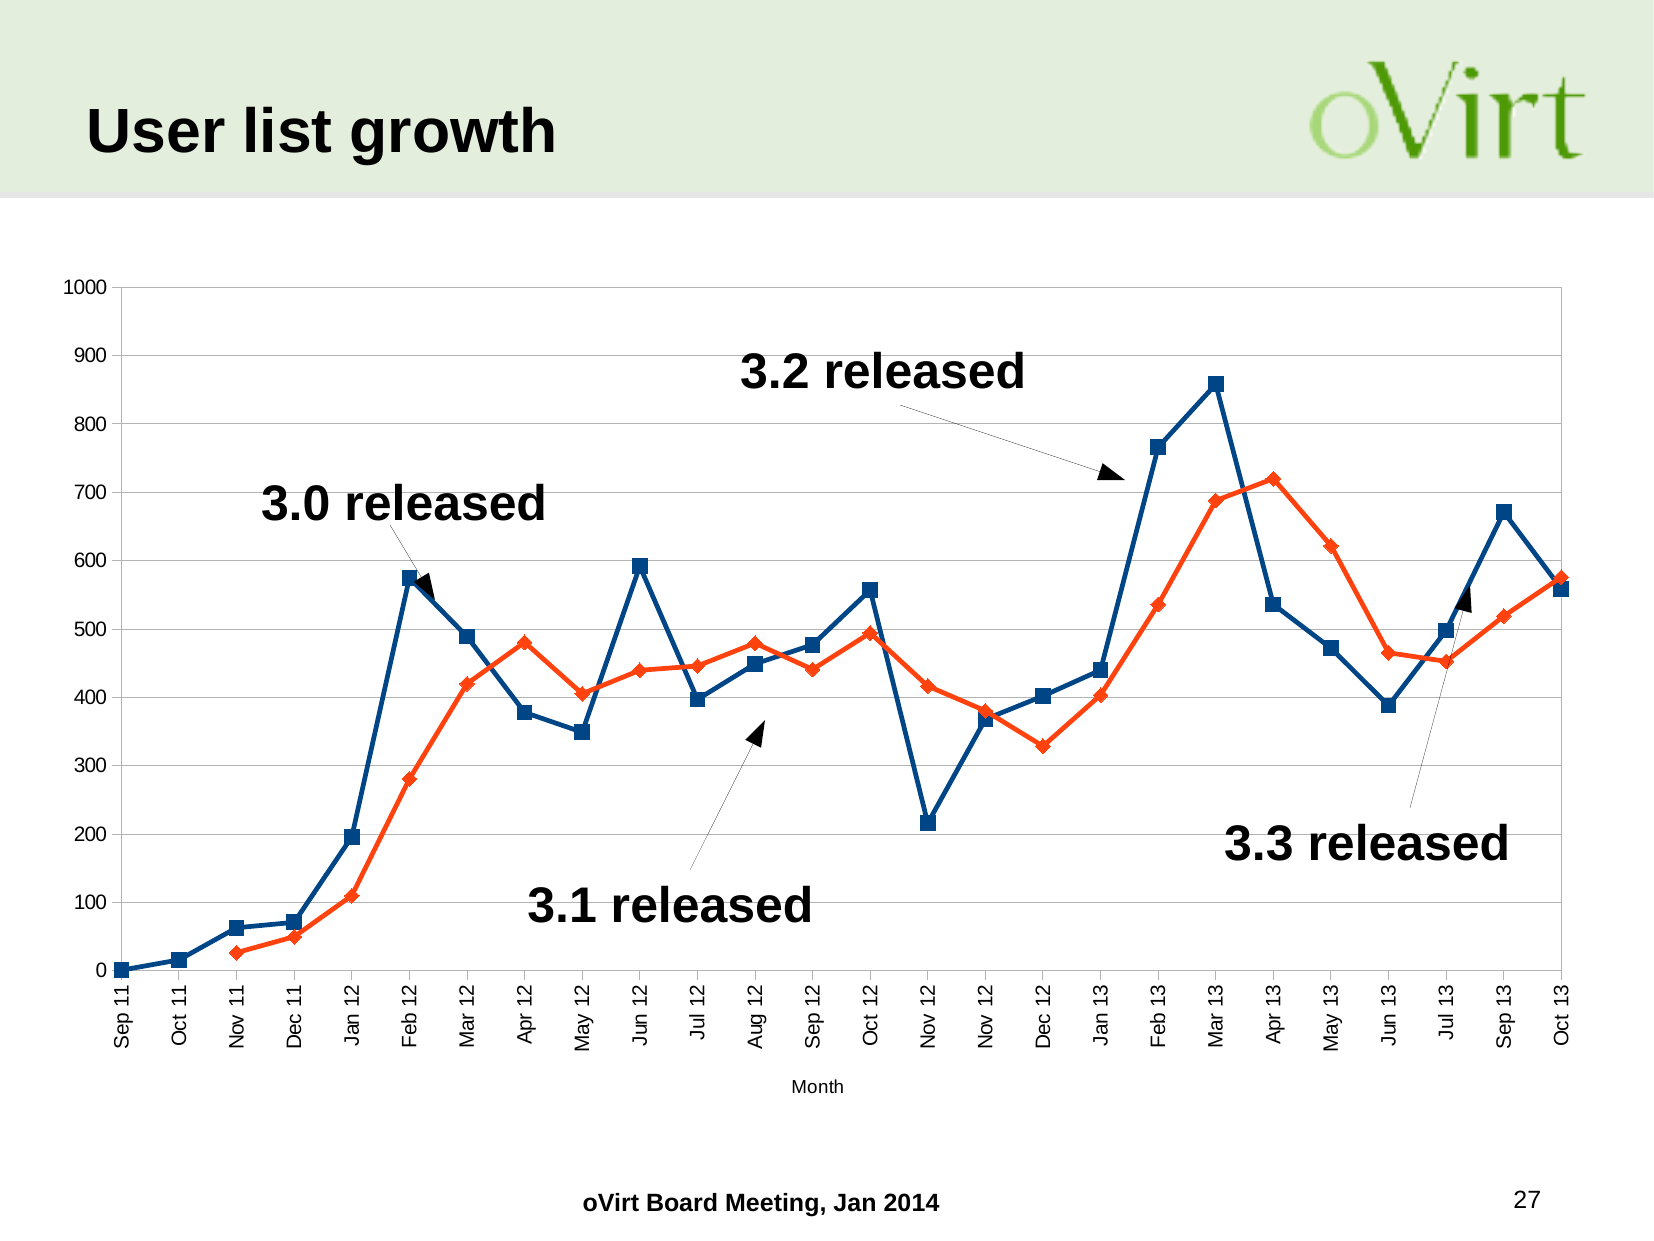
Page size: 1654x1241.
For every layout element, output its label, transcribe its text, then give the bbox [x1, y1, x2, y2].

text_box 3.1 released [512, 870, 829, 941]
title User list growth [86, 36, 1307, 225]
picture [1307, 36, 1613, 180]
chart [31, 258, 1605, 1129]
text_box 3.2 released [725, 335, 1042, 407]
text_box 3.3 released [1209, 807, 1526, 879]
text_box 3.0 released [246, 468, 563, 539]
